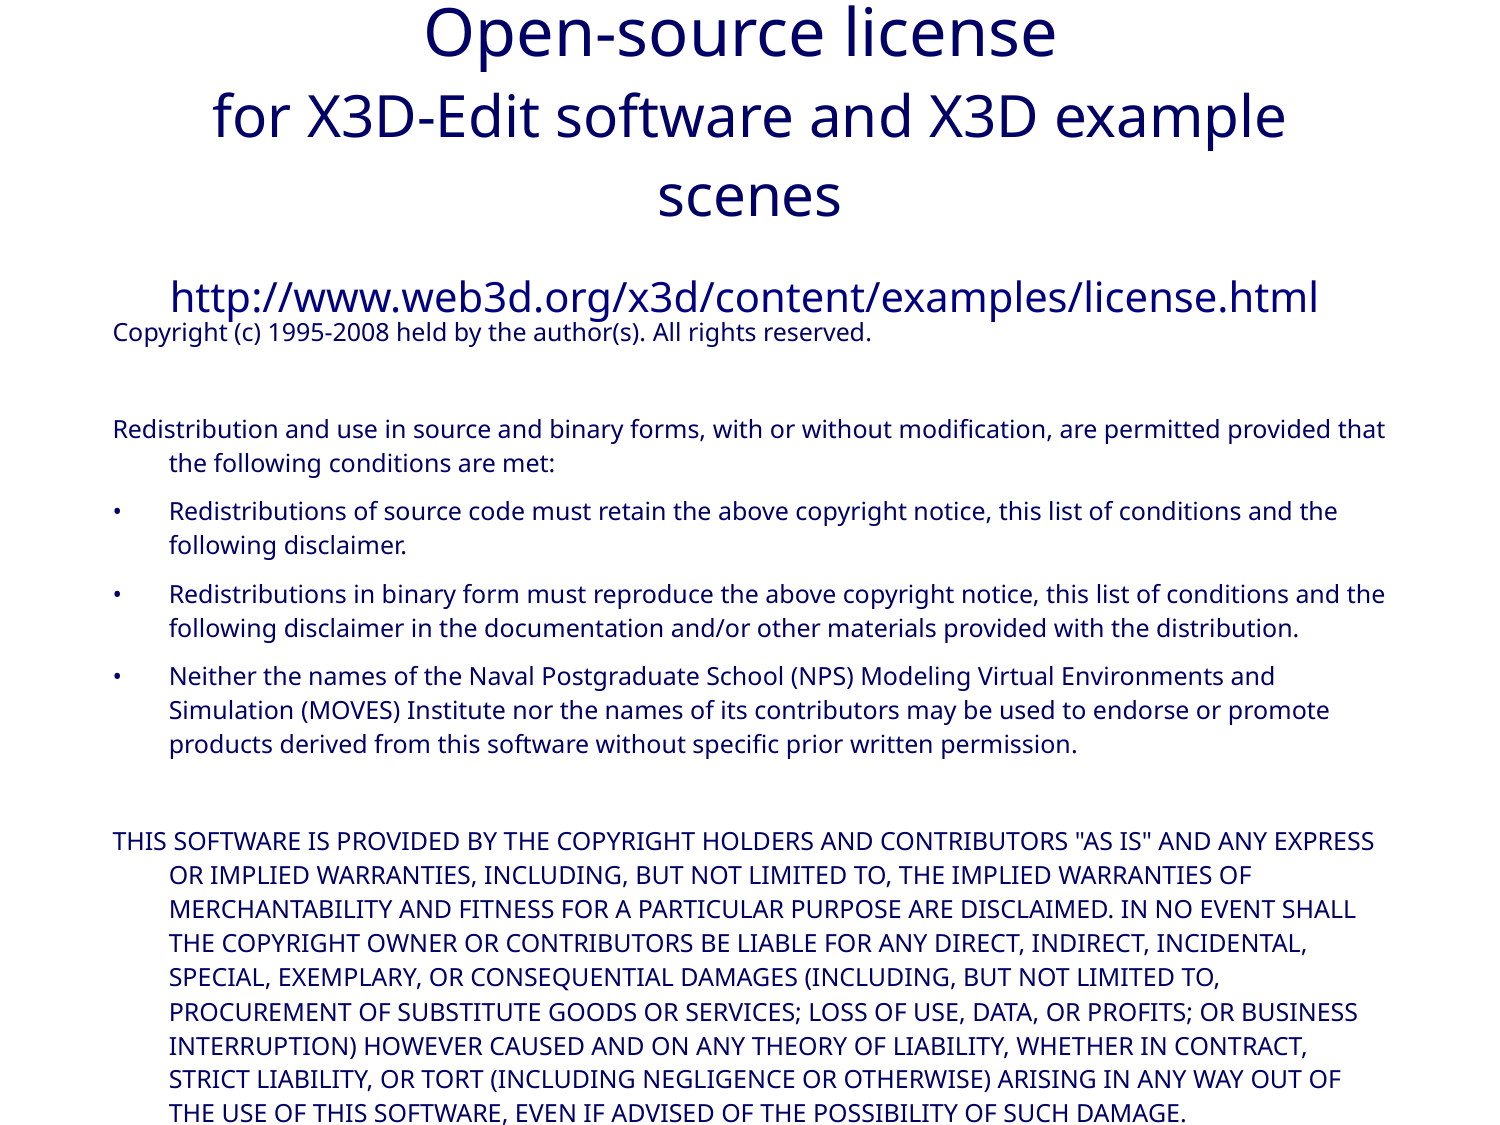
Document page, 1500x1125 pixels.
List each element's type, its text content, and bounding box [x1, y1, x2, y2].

list Copyright (c) 1995-2008 held by the author(s). All rights reserved. Redistribution and use in source and binary forms, with or without modification, are permitted provided that the following conditions are met: Redistributions of source code must retain the above copyright notice, this list of conditions and the following disclaimer. Redistributions in binary form must reproduce the above copyright notice, this list of conditions and the following disclaimer in the documentation and/or other materials provided with the distribution. Neither the names of the Naval Postgraduate School (NPS) Modeling Virtual Environments and Simulation (MOVES) Institute nor the names of its contributors may be used to endorse or promote products derived from this software without specific prior written permission. THIS SOFTWARE IS PROVIDED BY THE COPYRIGHT HOLDERS AND CONTRIBUTORS "AS IS" AND ANY EXPRESS OR IMPLIED WARRANTIES, INCLUDING, BUT NOT LIMITED TO, THE IMPLIED WARRANTIES OF MERCHANTABILITY AND FITNESS FOR A PARTICULAR PURPOSE ARE DISCLAIMED. IN NO EVENT SHALL THE COPYRIGHT OWNER OR CONTRIBUTORS BE LIABLE FOR ANY DIRECT, INDIRECT, INCIDENTAL, SPECIAL, EXEMPLARY, OR CONSEQUENTIAL DAMAGES (INCLUDING, BUT NOT LIMITED TO, PROCUREMENT OF SUBSTITUTE GOODS OR SERVICES; LOSS OF USE, DATA, OR PROFITS; OR BUSINESS INTERRUPTION) HOWEVER CAUSED AND ON ANY THEORY OF LIABILITY, WHETHER IN CONTRACT, STRICT LIABILITY, OR TORT (INCLUDING NEGLIGENCE OR OTHERWISE) ARISING IN ANY WAY OUT OF THE USE OF THIS SOFTWARE, EVEN IF ADVISED OF THE POSSIBILITY OF SUCH DAMAGE. [112, 314, 1388, 1062]
title Open-source license for X3D-Edit software and X3D example scenes http://www.web3d.org/x3d/content/examples/license.html [112, 39, 1388, 271]
